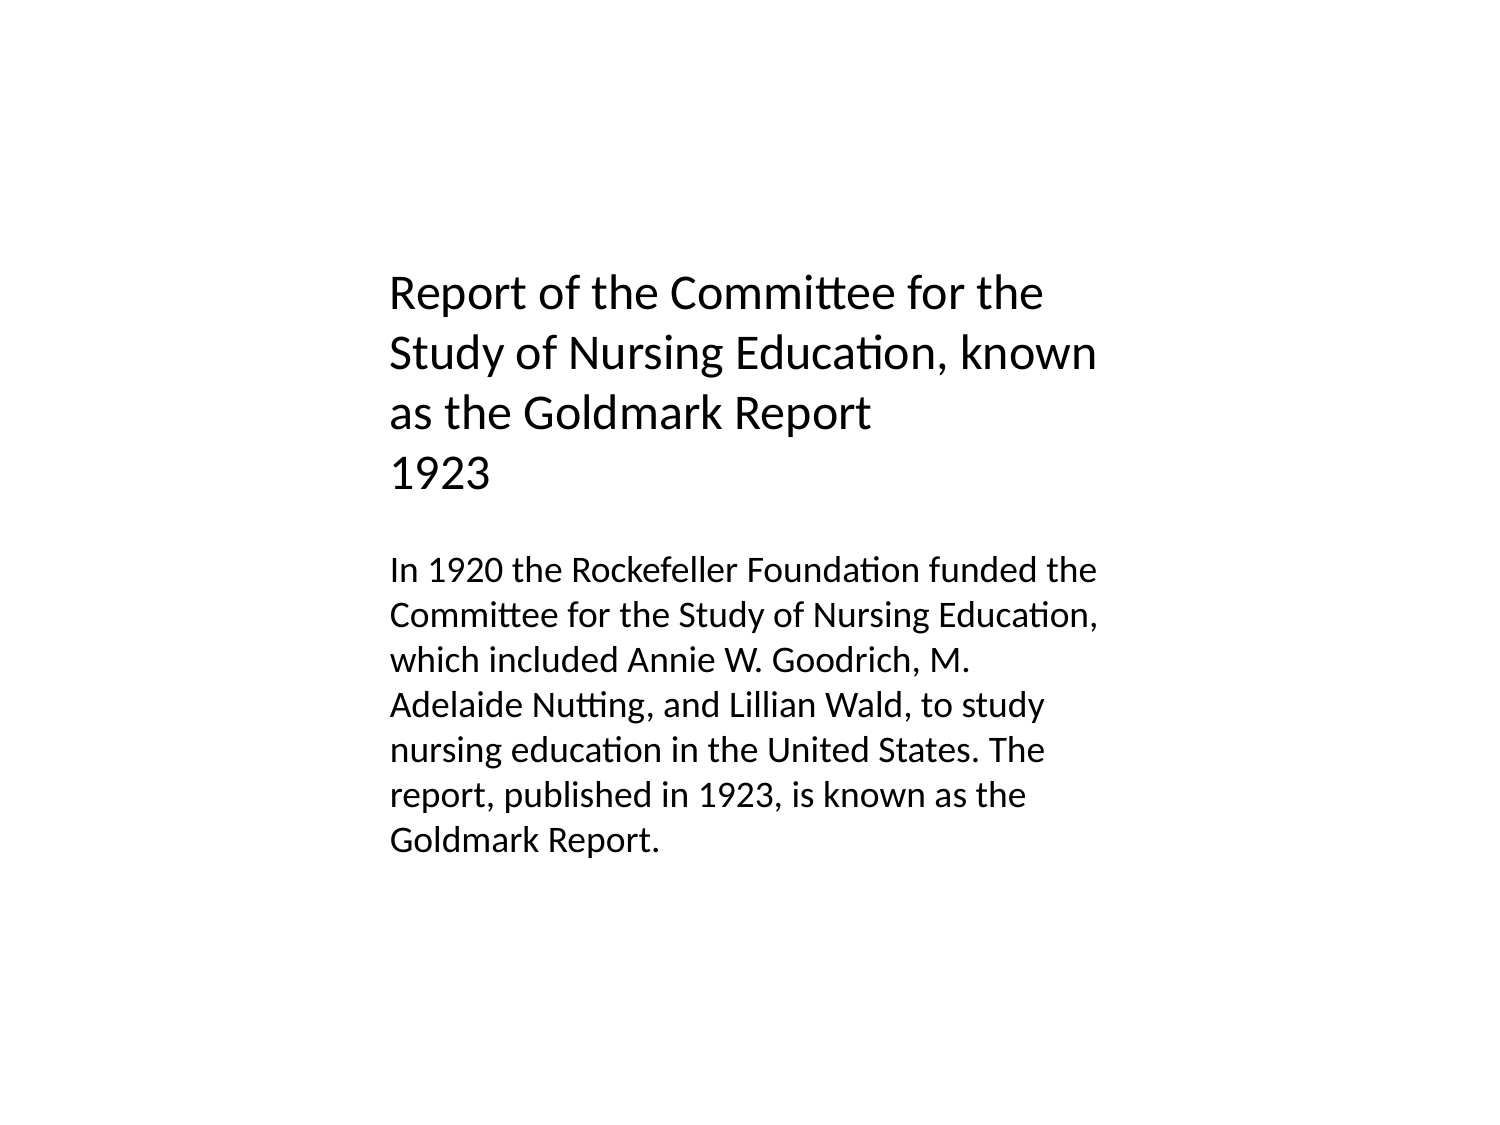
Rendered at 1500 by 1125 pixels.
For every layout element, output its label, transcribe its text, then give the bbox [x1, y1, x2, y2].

text_box Report of the Committee for the Study of Nursing Education, known as the Goldmark Report 1923 In 1920 the Rockefeller Foundation funded the Committee for the Study of Nursing Education, which included Annie W. Goodrich, M. Adelaide Nutting, and Lillian Wald, to study nursing education in the United States. The report, published in 1923, is known as the Goldmark Report. [374, 117, 1125, 958]
